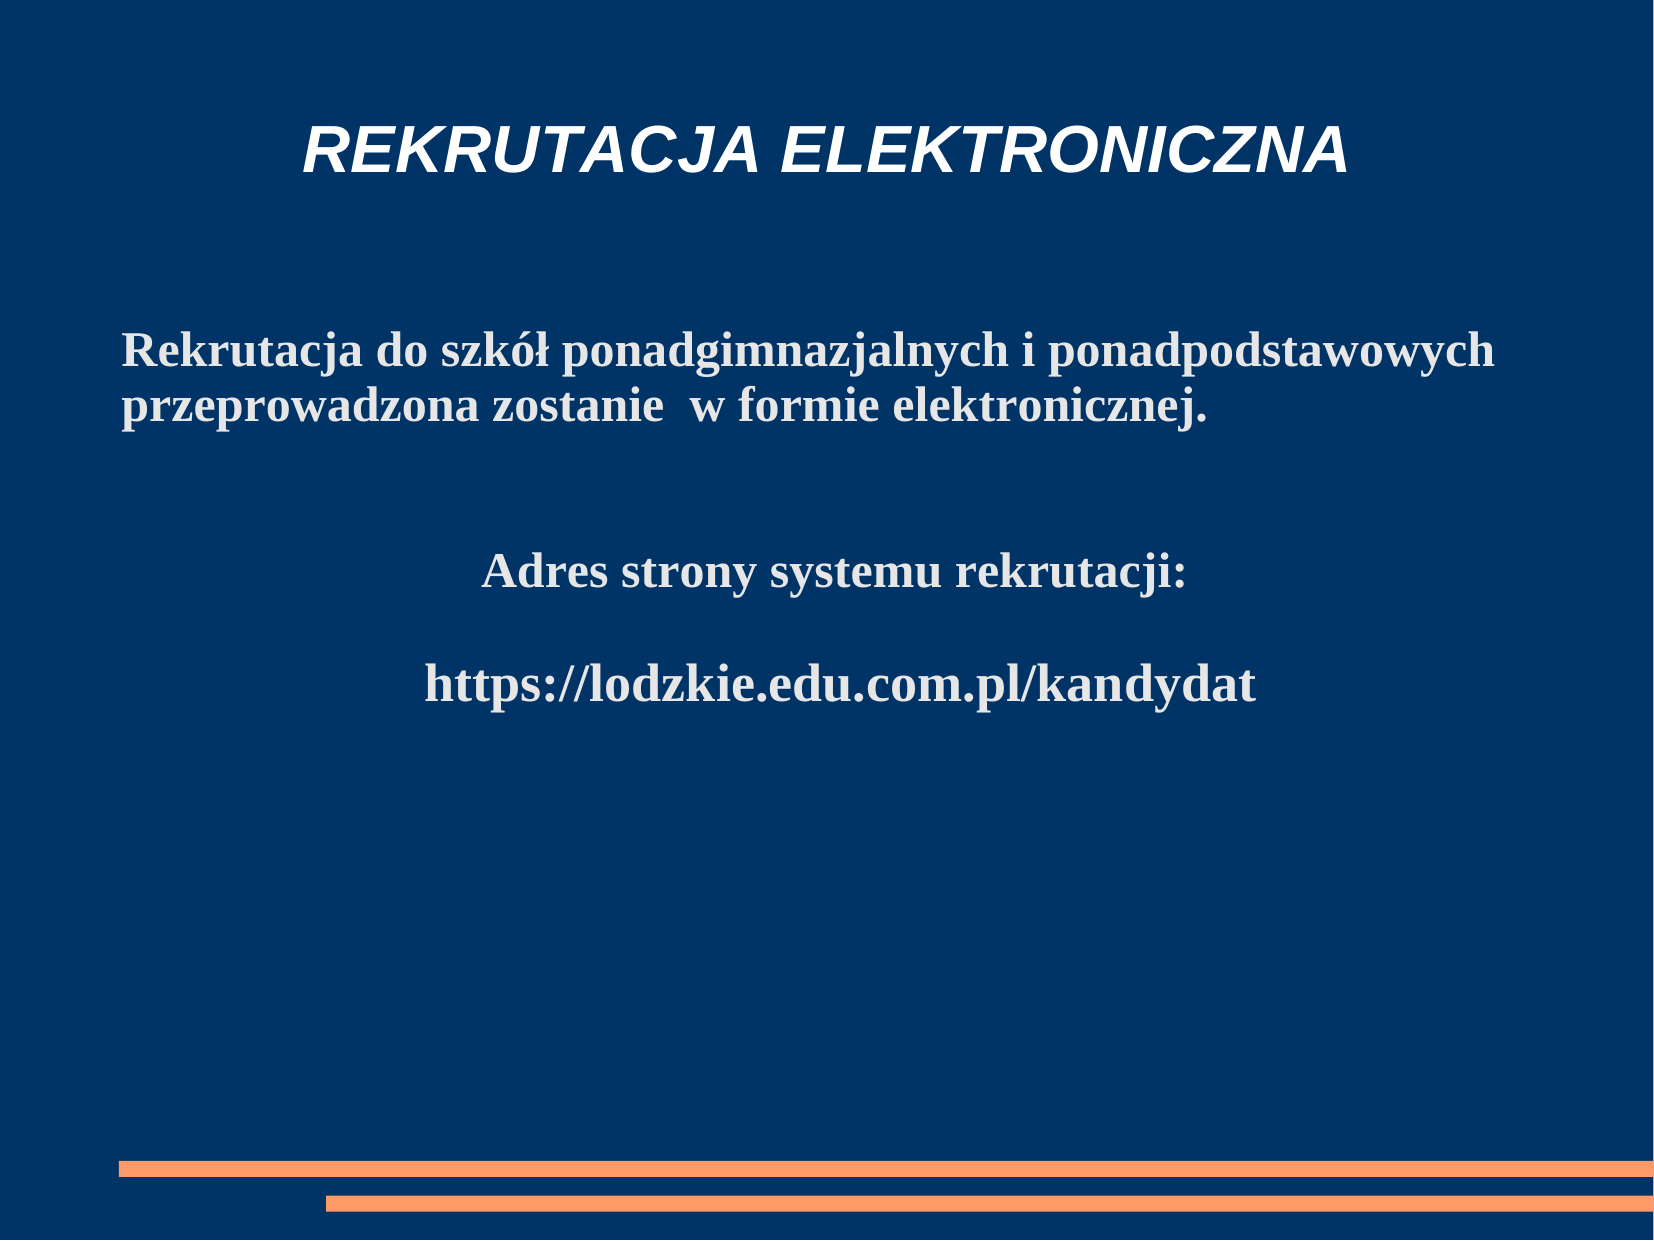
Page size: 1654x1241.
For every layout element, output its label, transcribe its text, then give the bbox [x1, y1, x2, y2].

list Rekrutacja do szkół ponadgimnazjalnych i ponadpodstawowych przeprowadzona zostanie w formie elektronicznej. Adres strony systemu rekrutacji: https://lodzkie.edu.com.pl/kandydat [121, 322, 1561, 1132]
title REKRUTACJA ELEKTRONICZNA [121, 46, 1534, 254]
